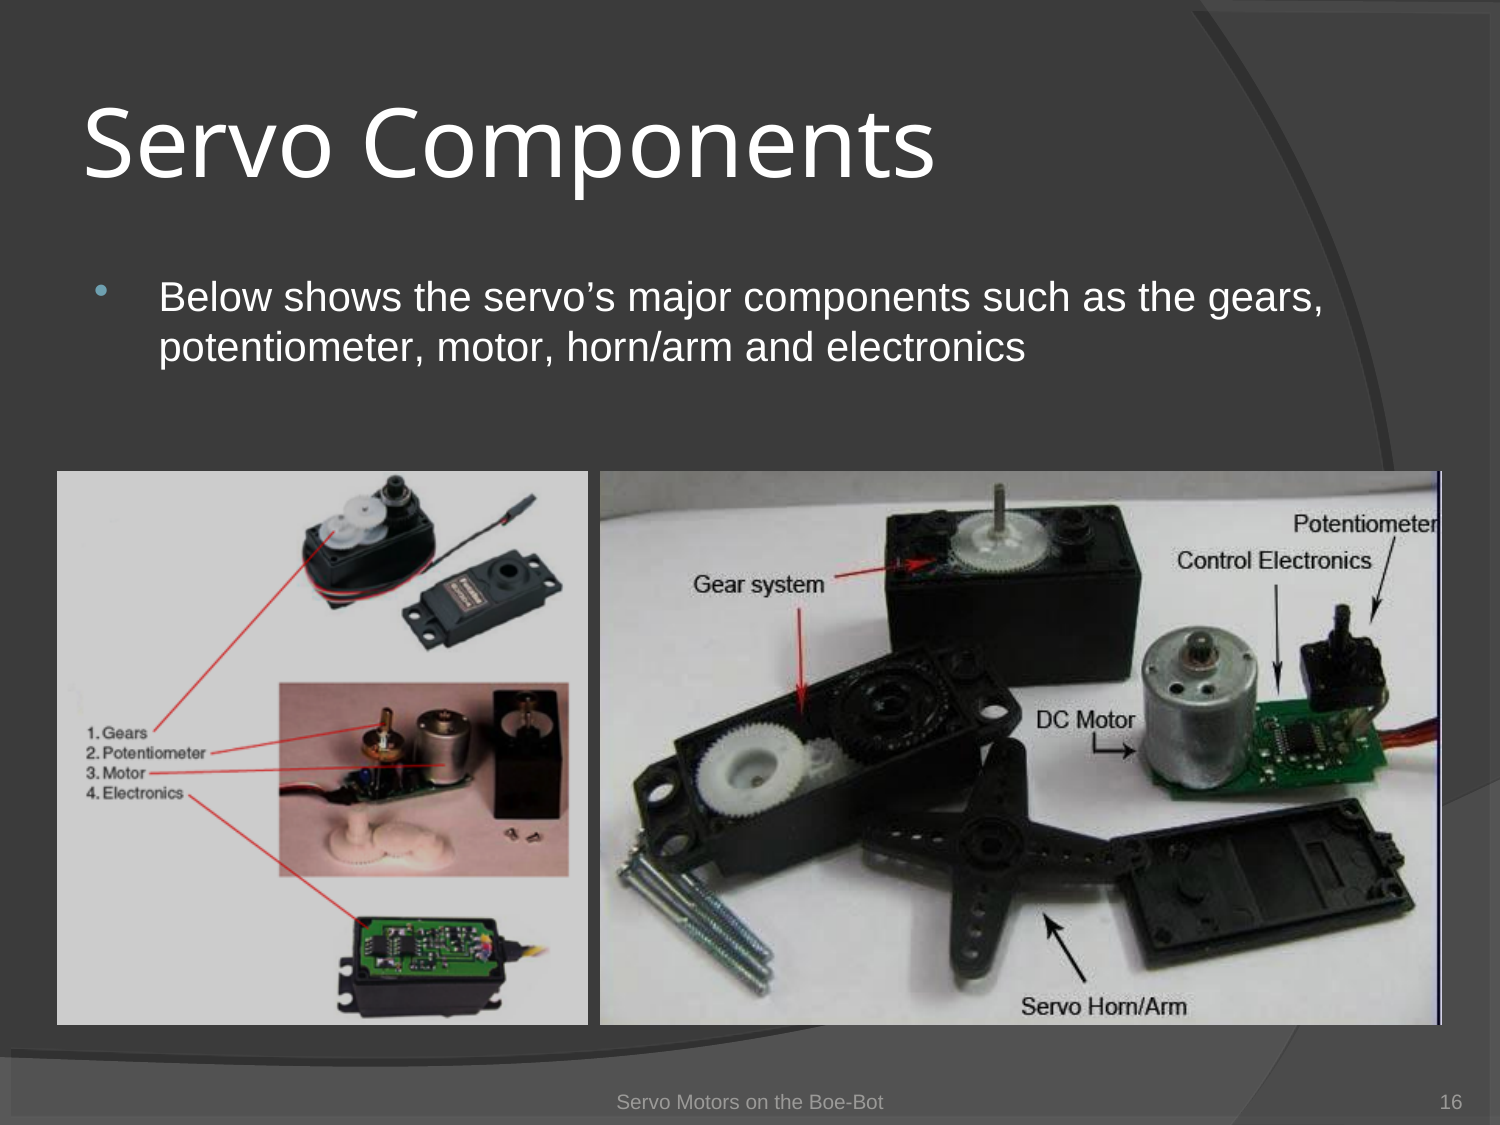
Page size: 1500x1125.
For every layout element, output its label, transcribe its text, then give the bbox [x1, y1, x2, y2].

title Servo Components [74, 45, 1300, 233]
list Below shows the servo’s major components such as the gears, potentiometer, motor, horn/arm and electronics [74, 262, 1450, 401]
picture [600, 471, 1442, 1025]
text_box Servo Motors on the Boe-Bot [512, 1053, 988, 1114]
text_box <number> [1337, 1053, 1463, 1114]
picture [57, 471, 588, 1025]
